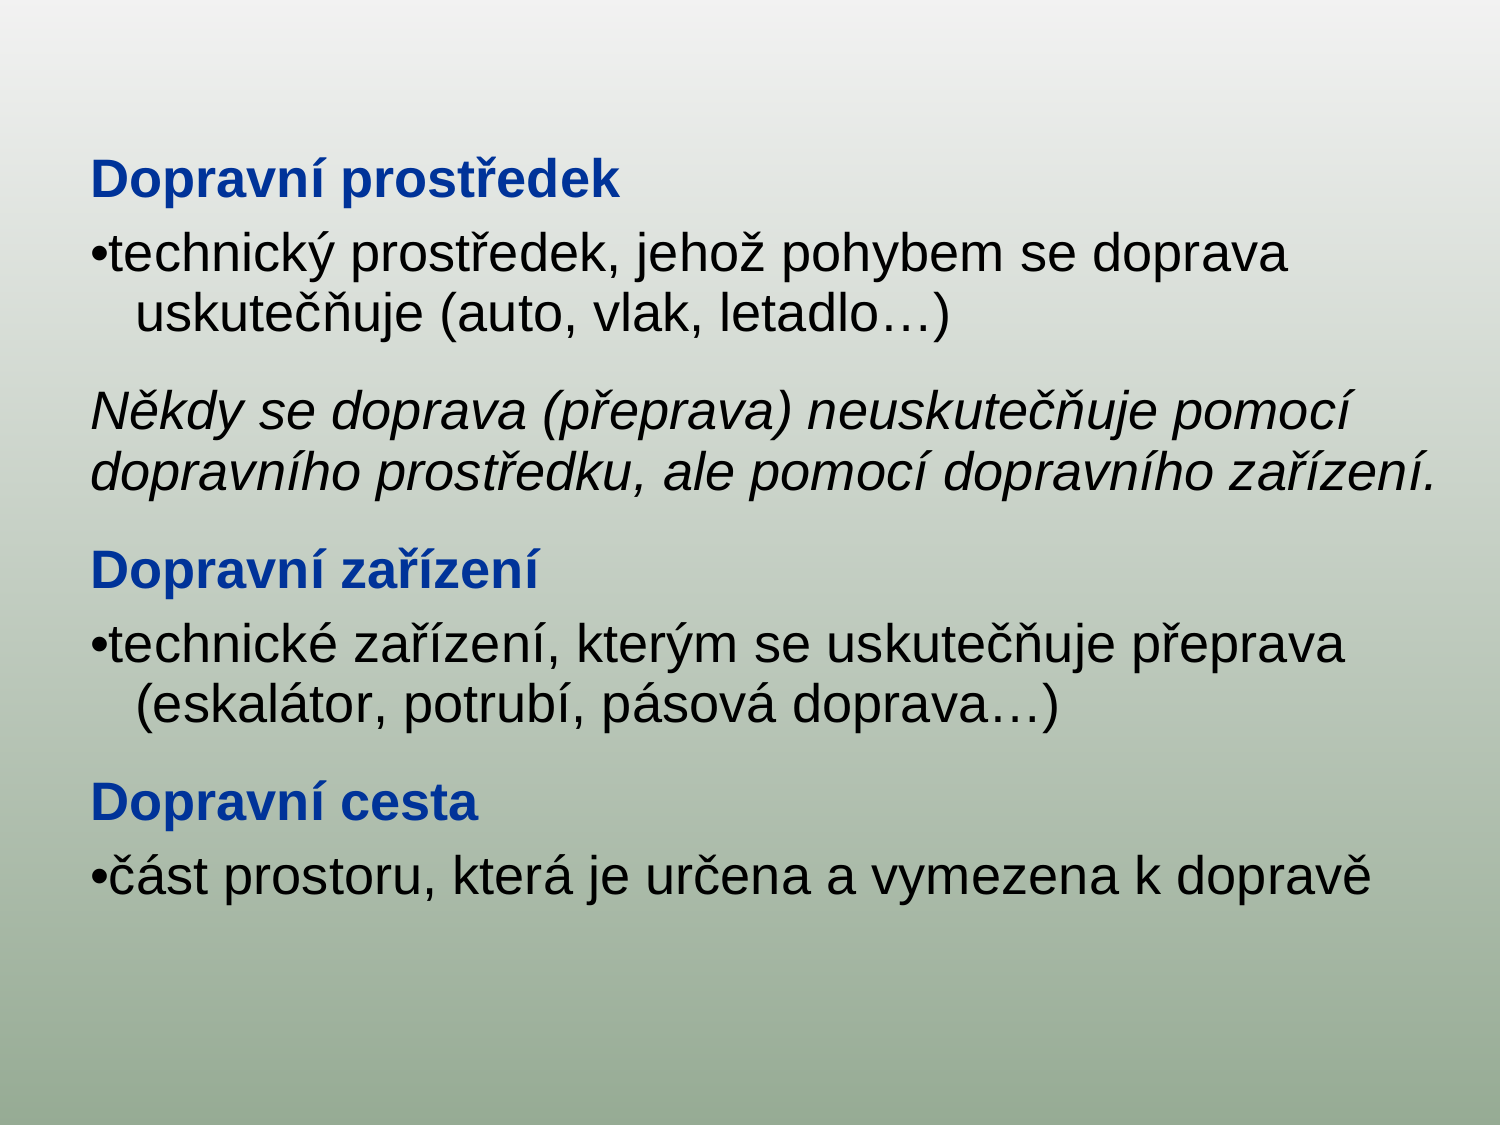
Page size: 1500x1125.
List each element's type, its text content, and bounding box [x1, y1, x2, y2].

list Dopravní prostředek technický prostředek, jehož pohybem se doprava uskutečňuje (auto, vlak, letadlo…) Někdy se doprava (přeprava) neuskutečňuje pomocí dopravního prostředku, ale pomocí dopravního zařízení. Dopravní zařízení technické zařízení, kterým se uskutečňuje přeprava (eskalátor, potrubí, pásová doprava…) Dopravní cesta část prostoru, která je určena a vymezena k dopravě [74, 140, 1465, 1068]
